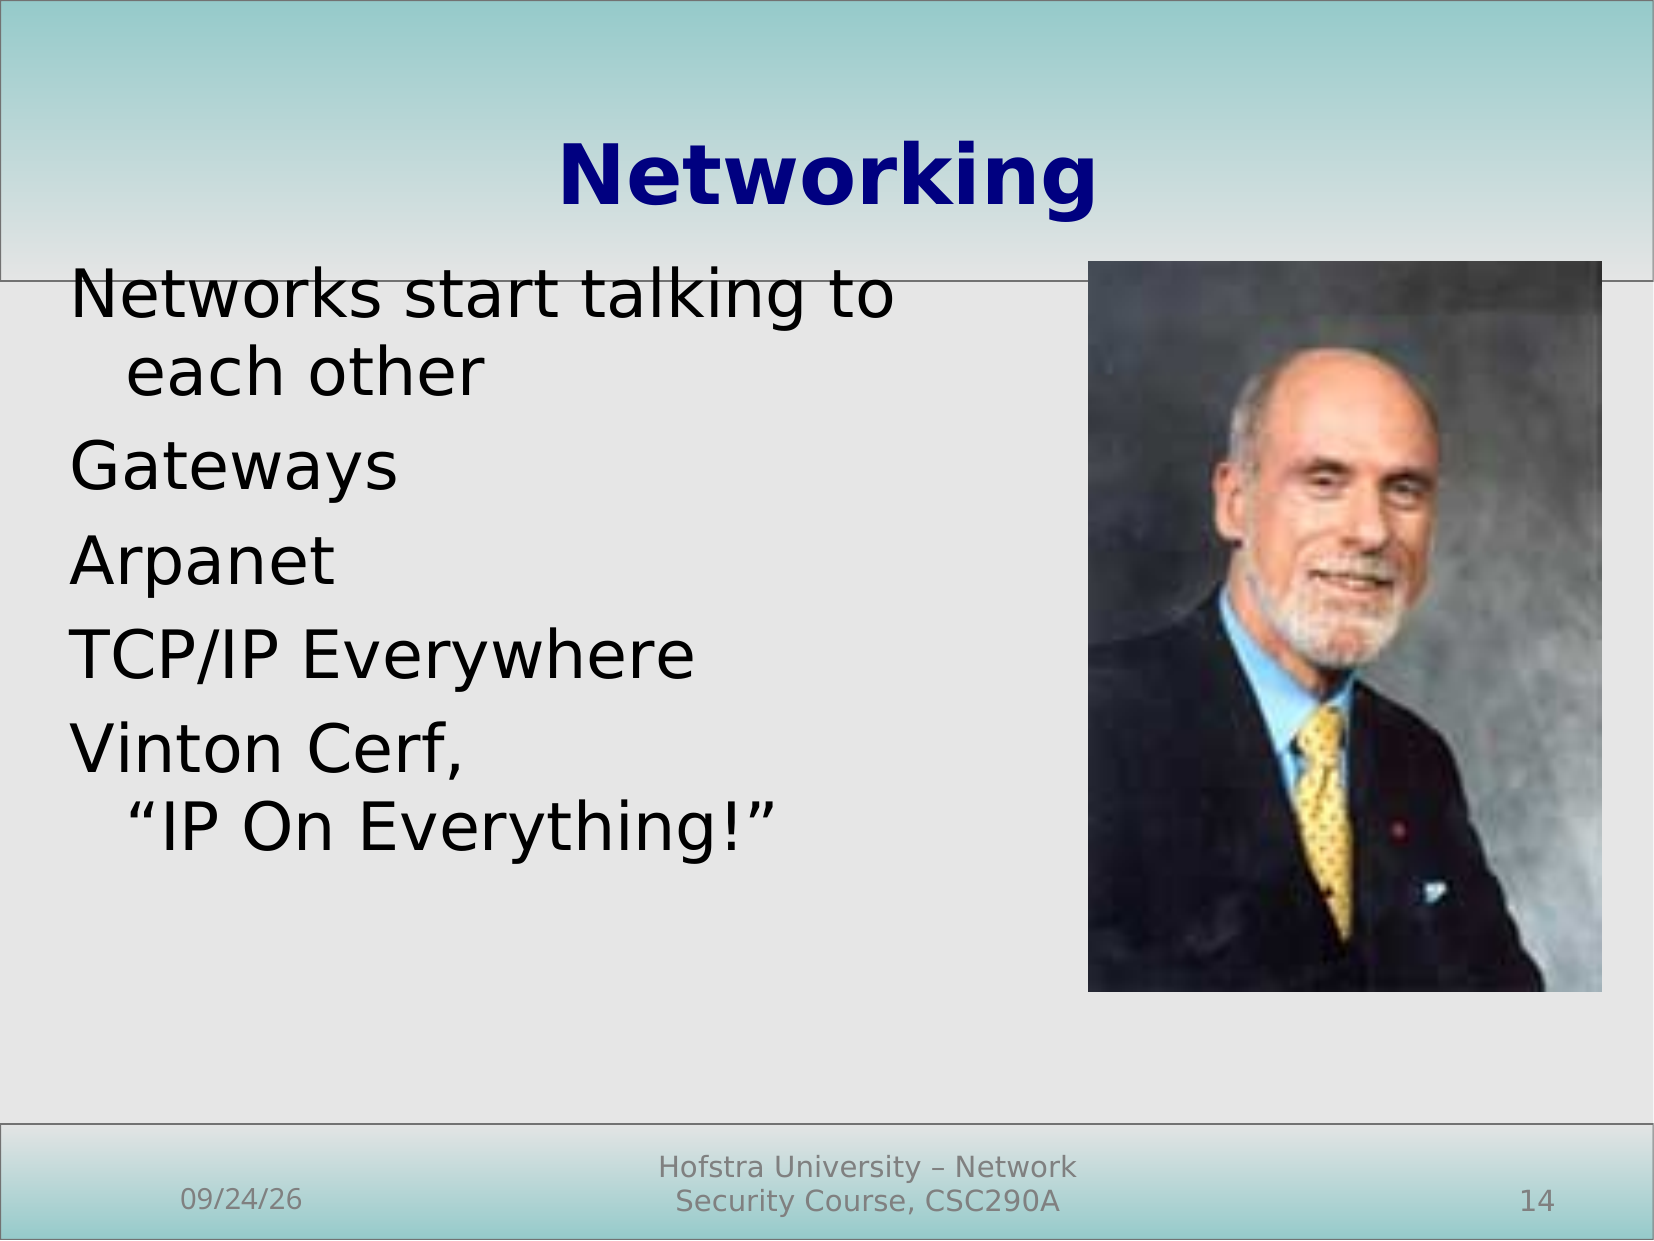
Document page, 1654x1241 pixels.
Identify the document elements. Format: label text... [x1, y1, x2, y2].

list Networks start talking to each other Gateways Arpanet TCP/IP Everywhere Vinton Cerf, “IP On Everything!” [54, 247, 1075, 1053]
title Networking [123, 87, 1534, 233]
picture [1088, 261, 1602, 992]
